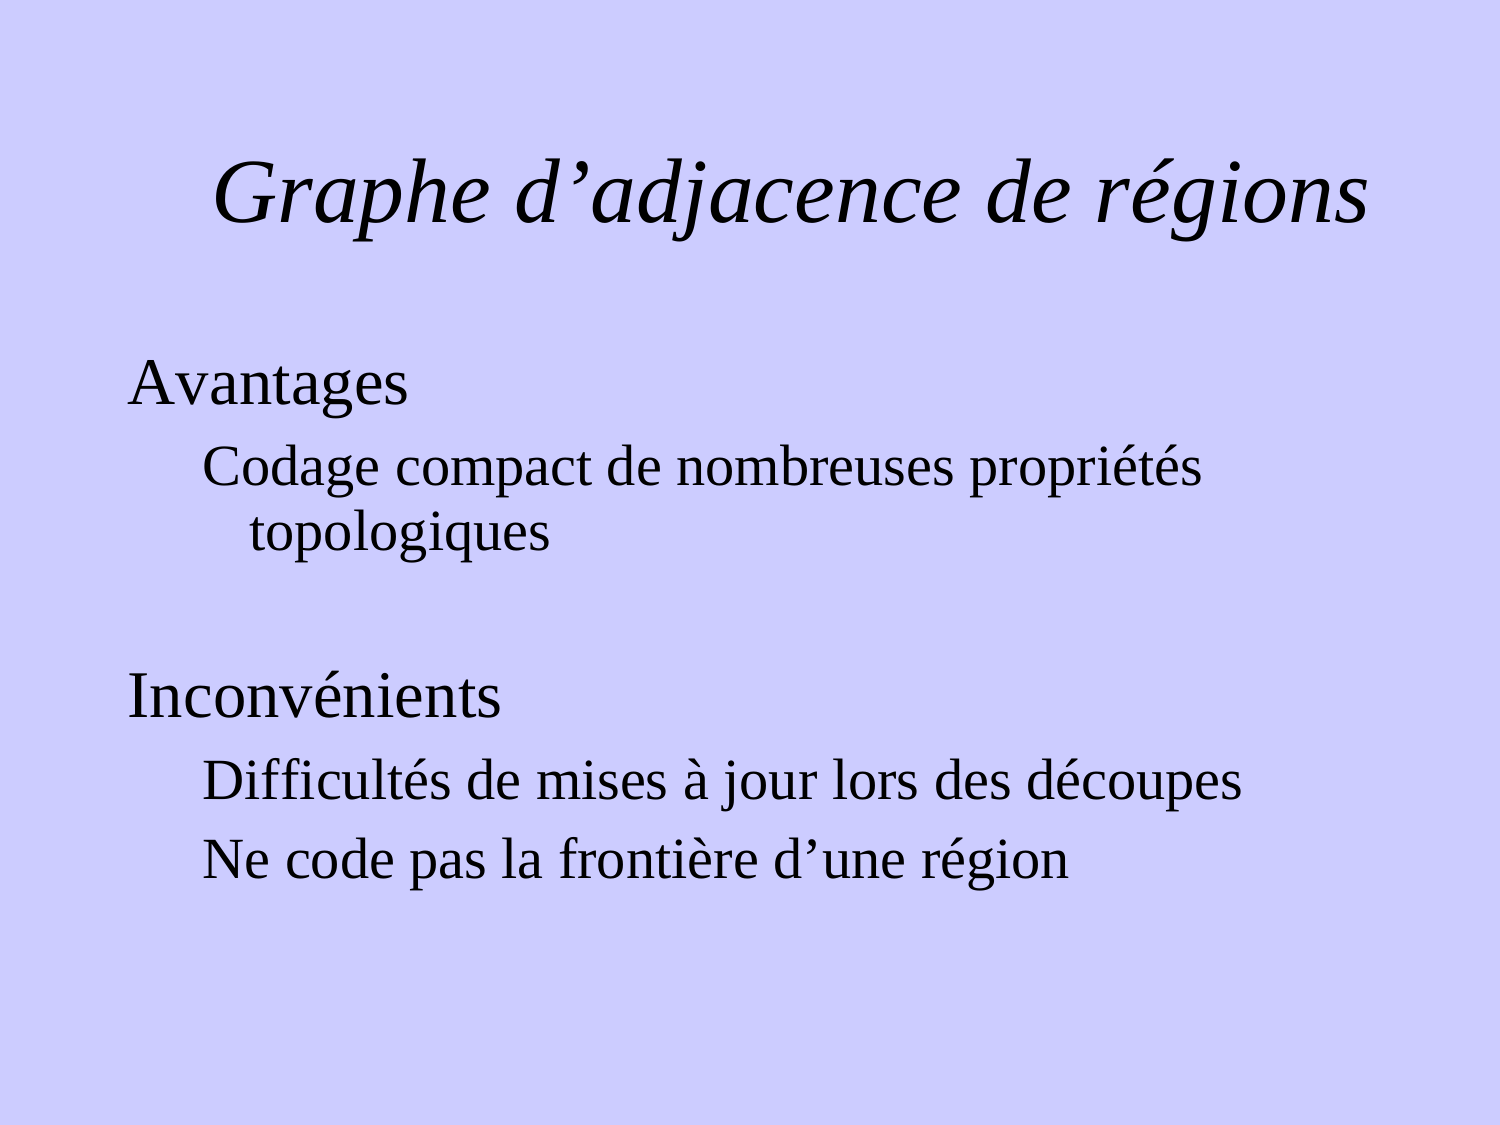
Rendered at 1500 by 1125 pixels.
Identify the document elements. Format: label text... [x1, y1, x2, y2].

list Avantages Codage compact de nombreuses propriétés topologiques Inconvénients Difficultés de mises à jour lors des découpes Ne code pas la frontière d’une région [112, 337, 1388, 1013]
title Graphe d’adjacence de régions [112, 62, 1388, 250]
